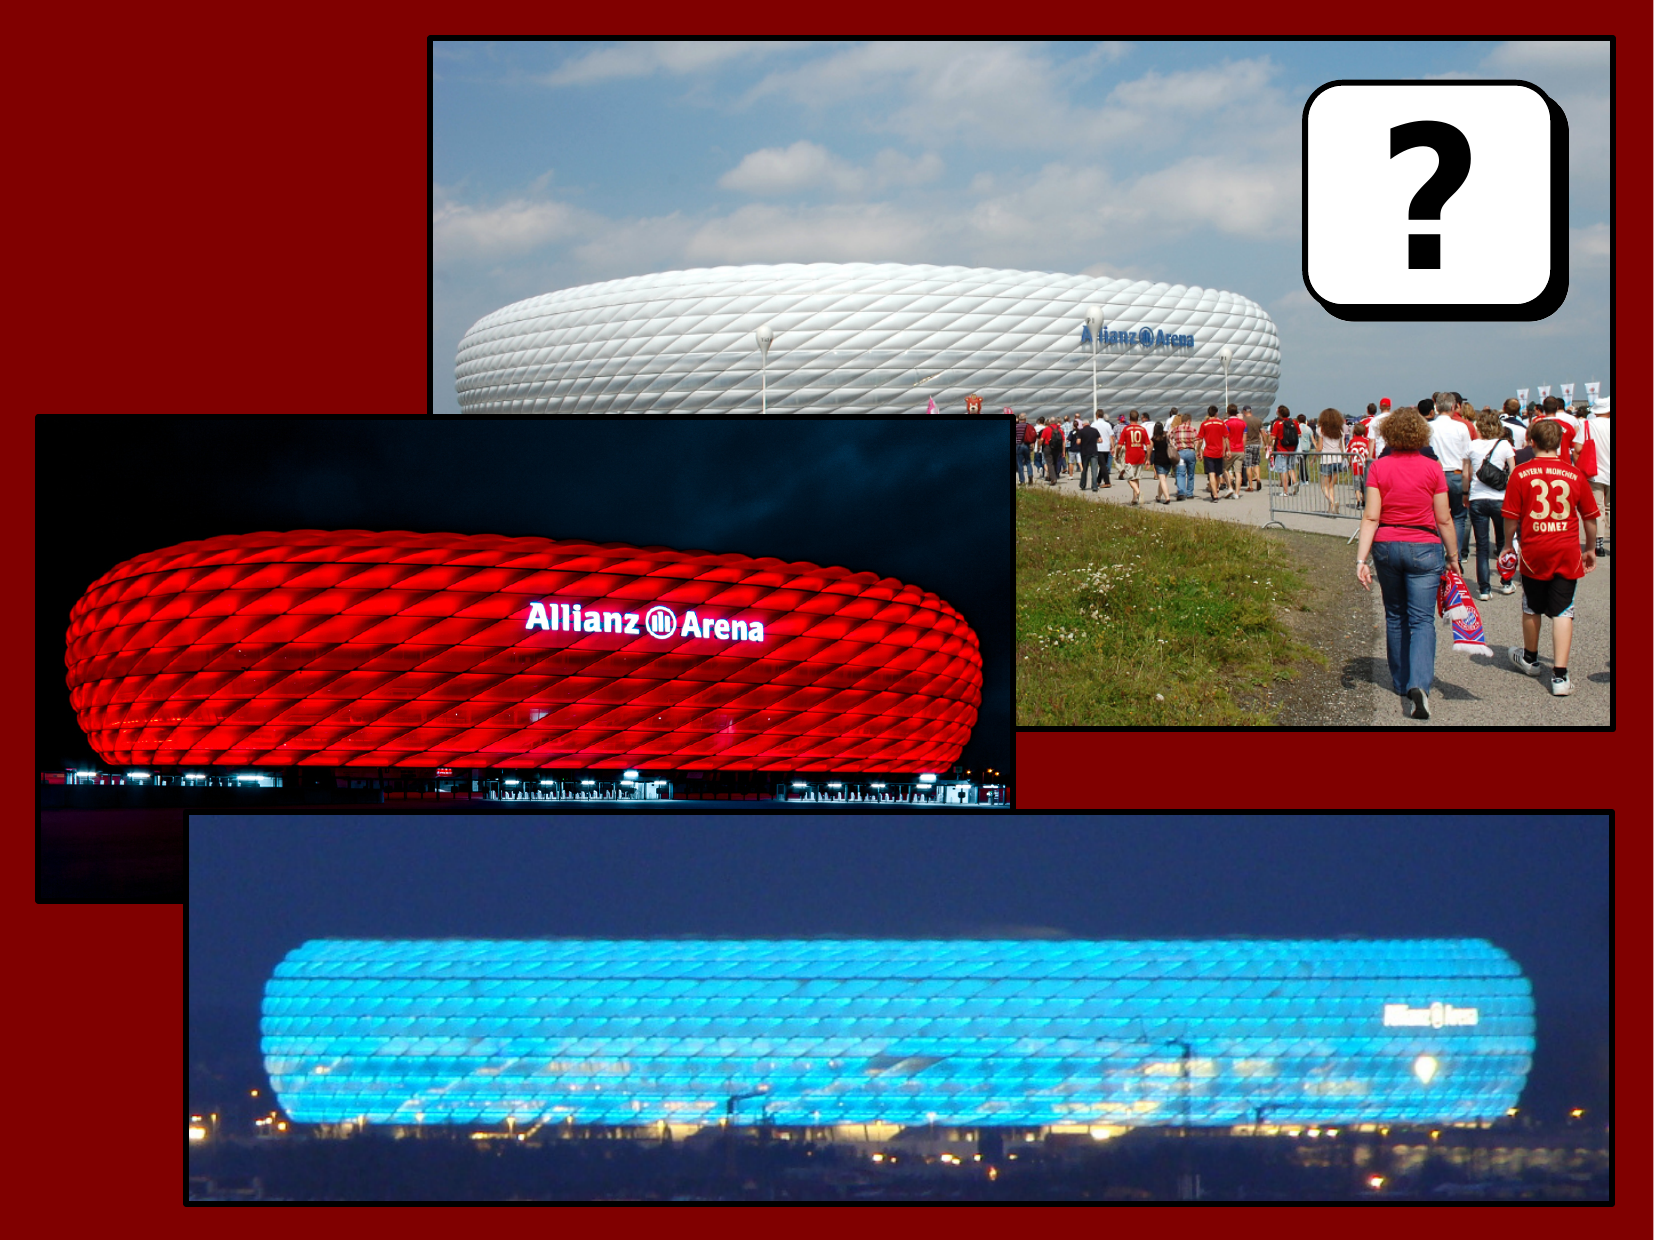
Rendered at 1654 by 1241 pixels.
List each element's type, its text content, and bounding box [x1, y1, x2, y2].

picture [41, 420, 1010, 898]
picture [188, 814, 1610, 1202]
picture [433, 41, 1611, 727]
text_box [1305, 82, 1364, 308]
text_box ? [1364, 76, 1542, 325]
text_box [1542, 93, 1554, 297]
